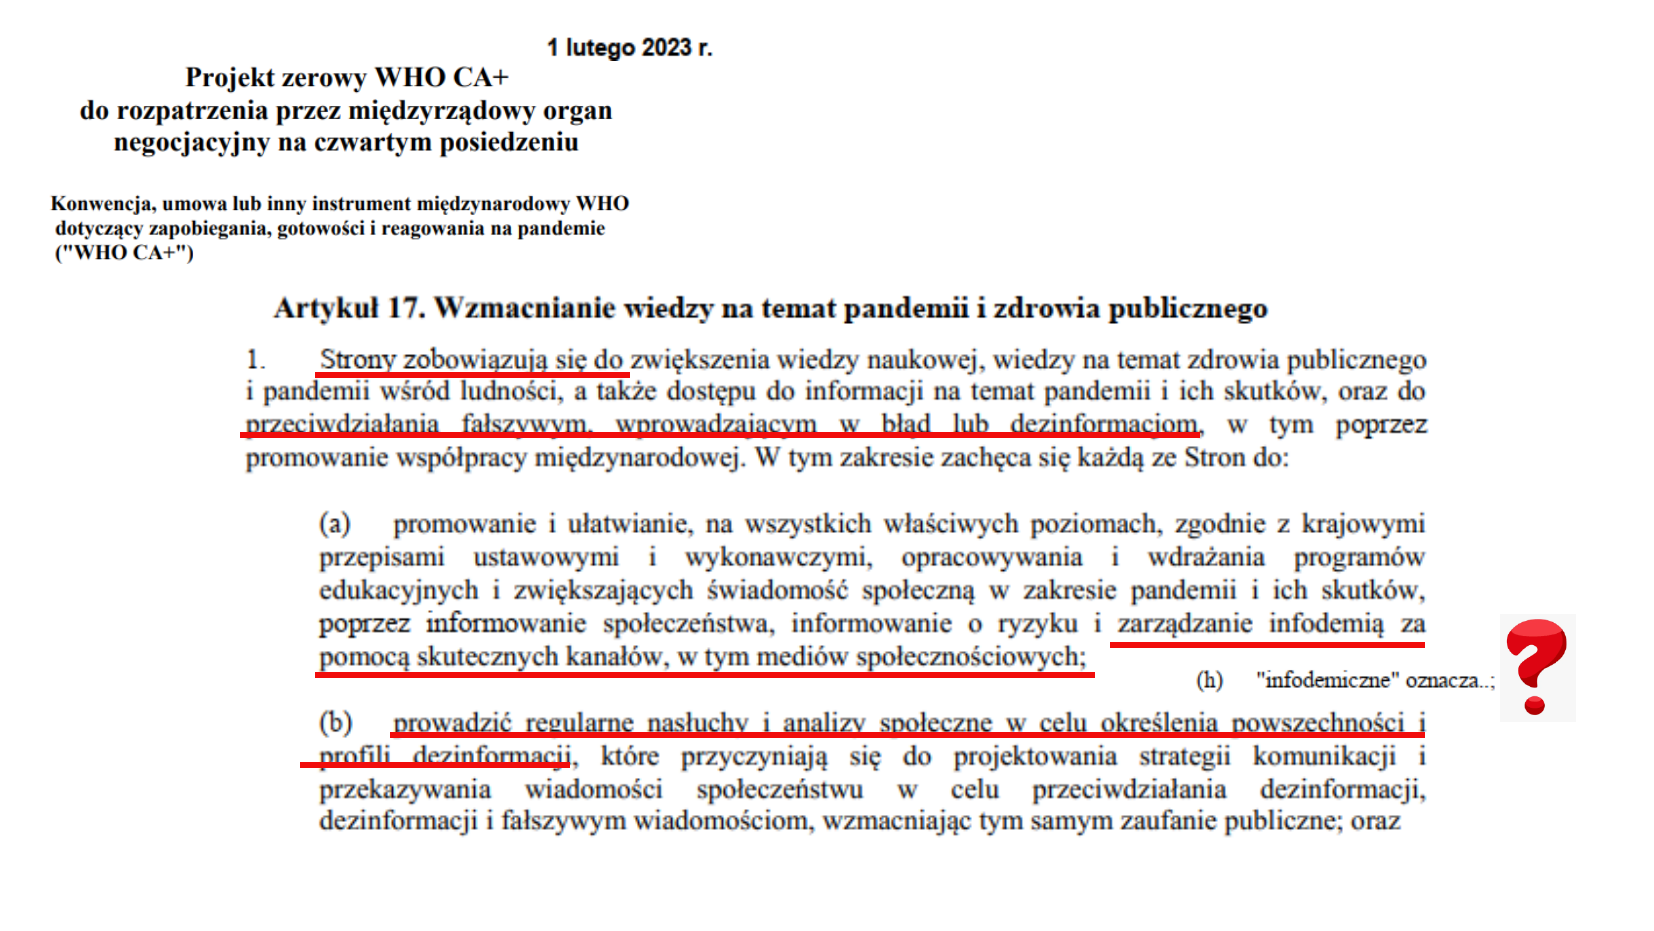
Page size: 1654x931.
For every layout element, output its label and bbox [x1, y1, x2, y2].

picture [30, 29, 721, 271]
picture [228, 281, 1636, 859]
